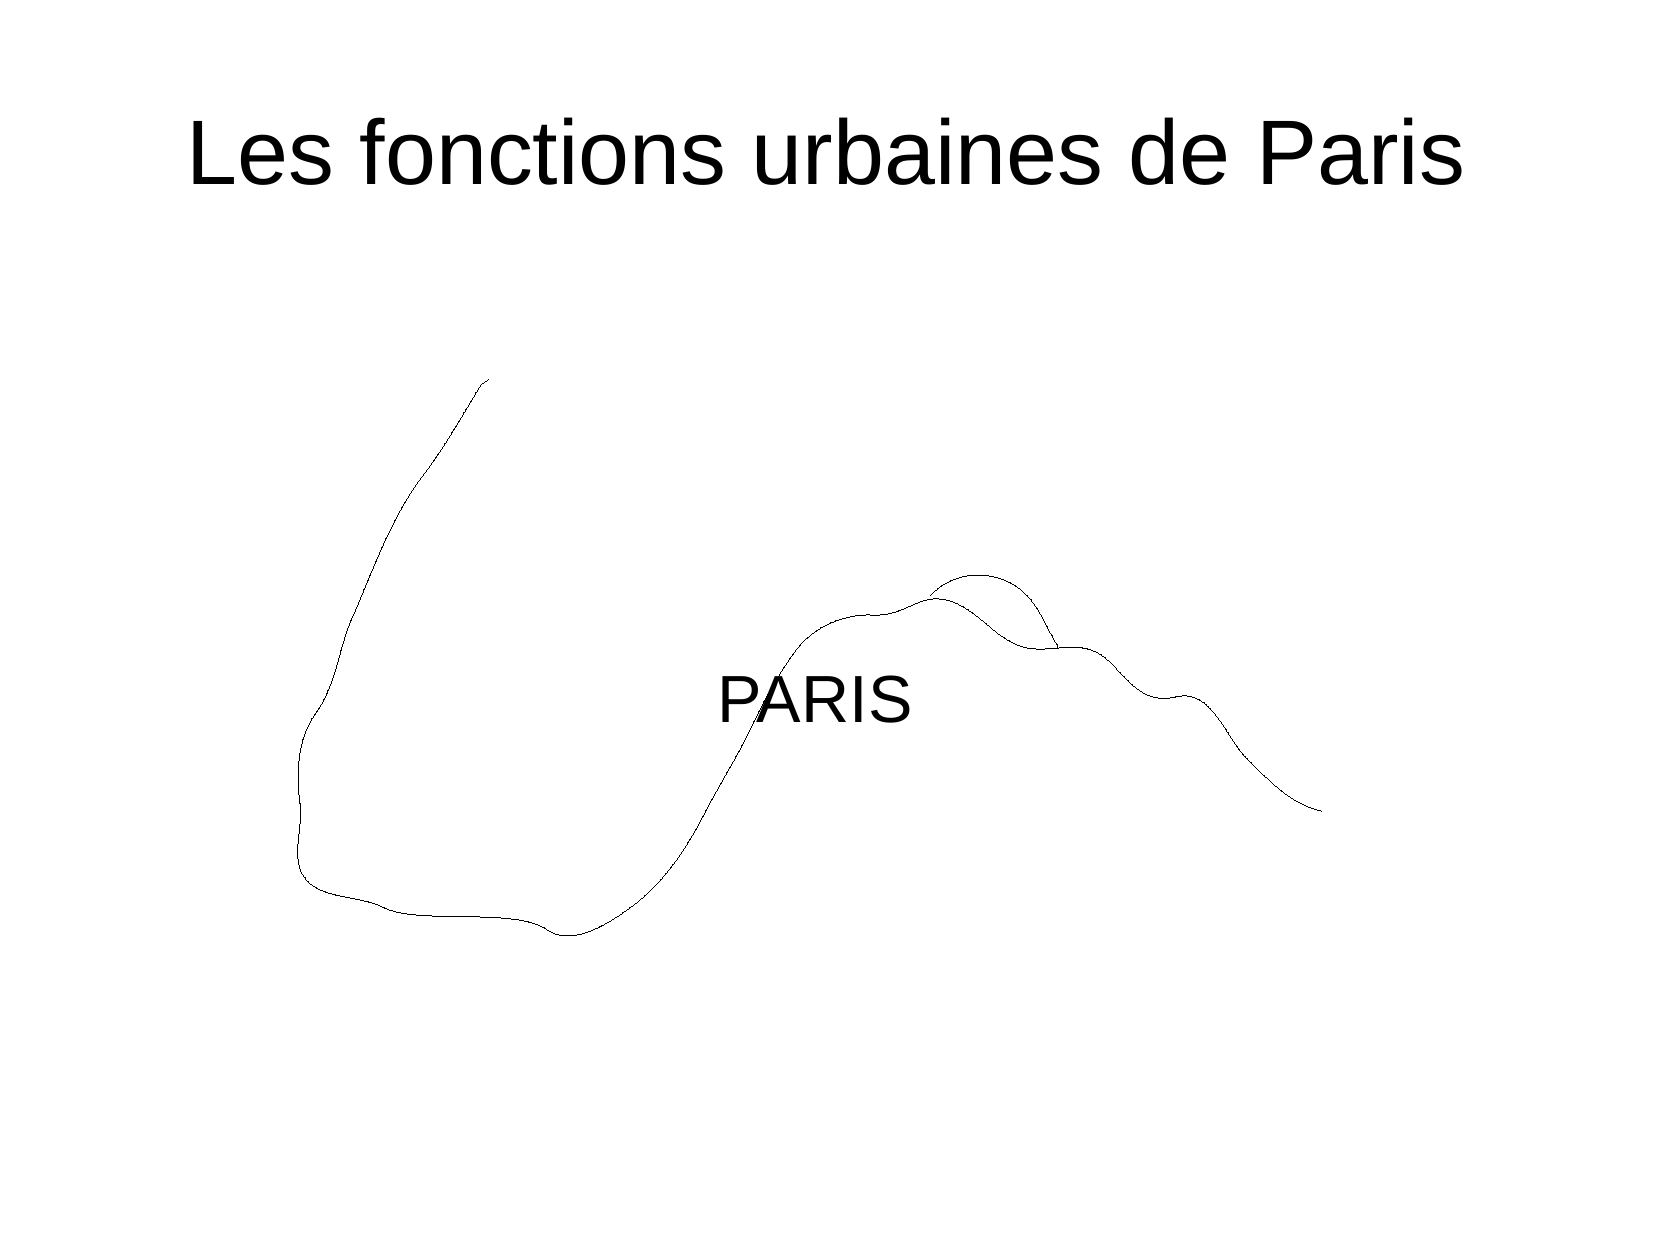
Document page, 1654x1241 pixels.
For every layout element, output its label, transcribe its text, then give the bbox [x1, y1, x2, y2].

subtitle PARIS [70, 290, 1559, 1109]
title Les fonctions urbaines de Paris [82, 49, 1571, 257]
